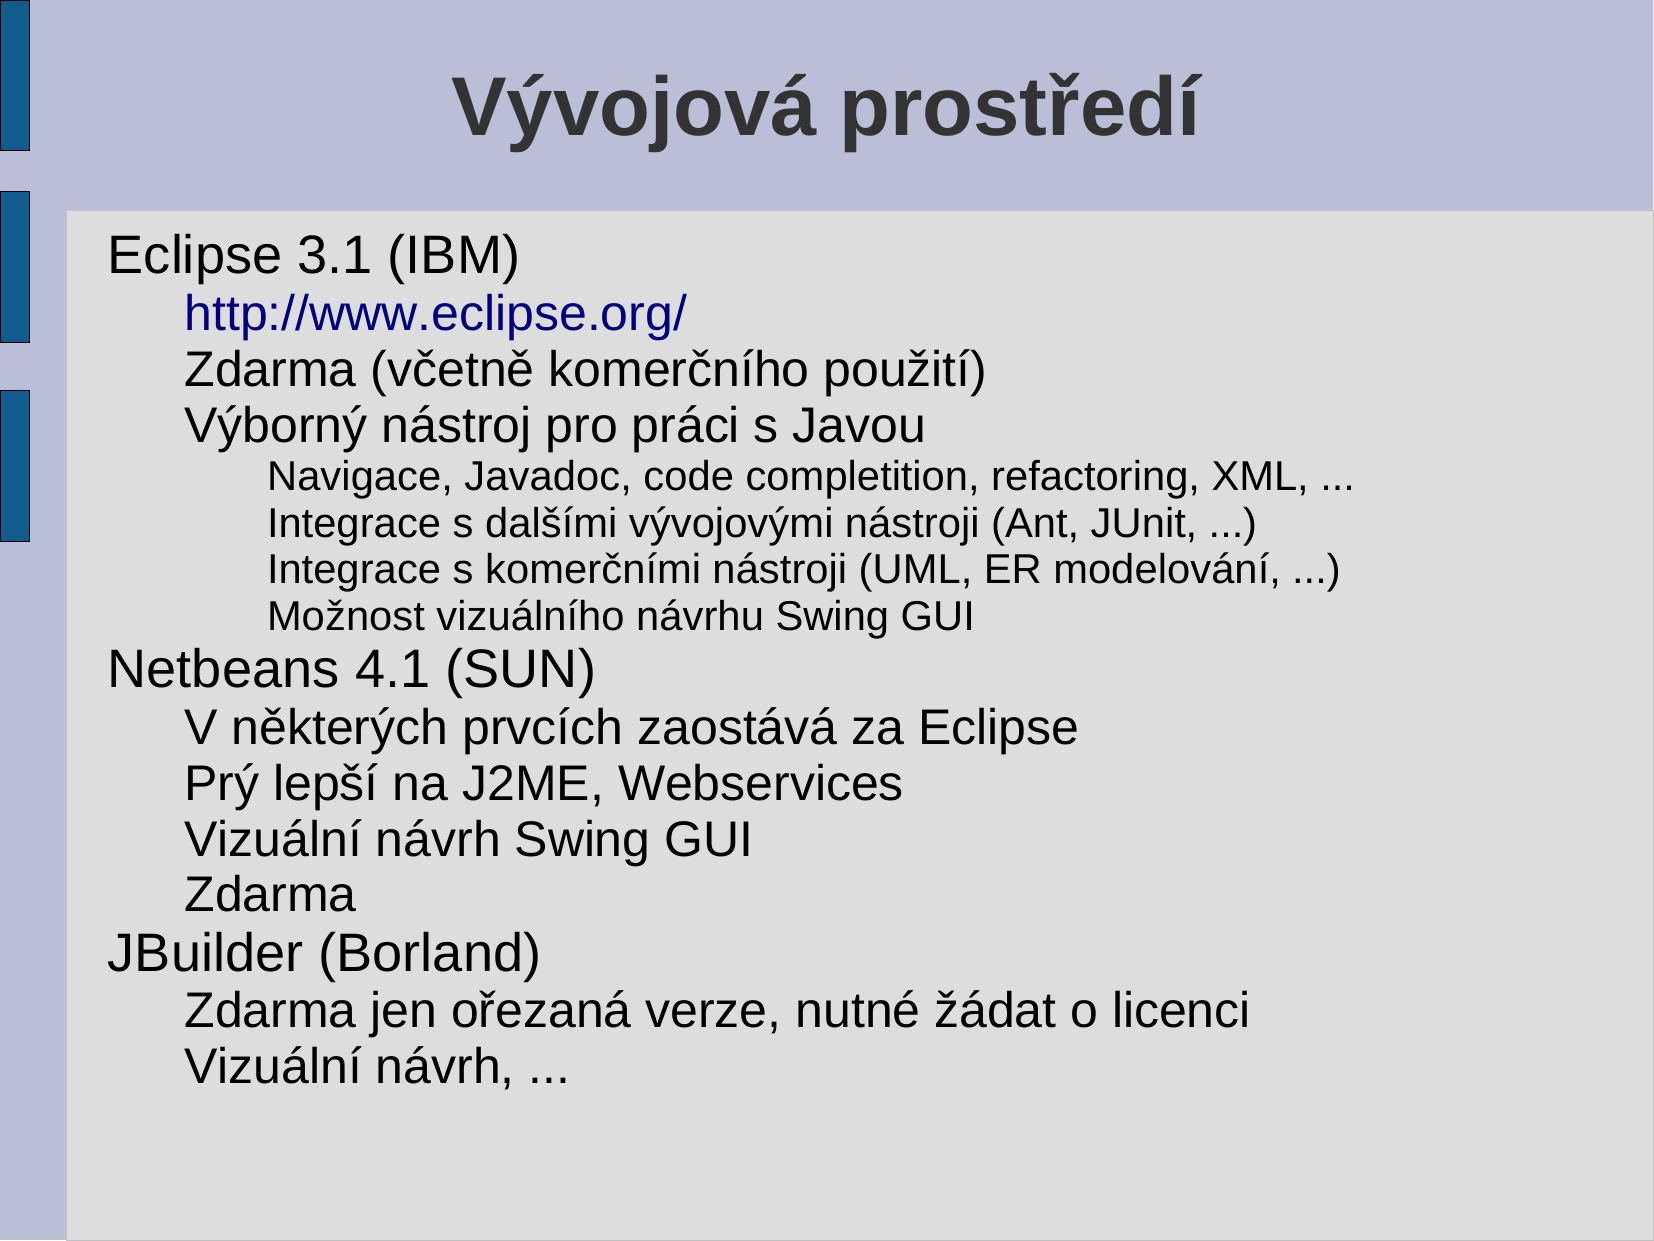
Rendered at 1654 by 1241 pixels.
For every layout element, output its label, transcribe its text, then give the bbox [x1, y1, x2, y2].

title Vývojová prostředí [120, 17, 1533, 196]
list Eclipse 3.1 (IBM) http://www.eclipse.org/ Zdarma (včetně komerčního použití) Výborný nástroj pro práci s Javou Navigace, Javadoc, code completition, refactoring, XML, ... Integrace s dalšími vývojovými nástroji (Ant, JUnit, ...) Integrace s komerčními nástroji (UML, ER modelování, ...) Možnost vizuálního návrhu Swing GUI Netbeans 4.1 (SUN) V některých prvcích zaostává za Eclipse Prý lepší na J2ME, Webservices Vizuální návrh Swing GUI Zdarma JBuilder (Borland) Zdarma jen ořezaná verze, nutné žádat o licenci Vizuální návrh, ... [90, 225, 1576, 1171]
